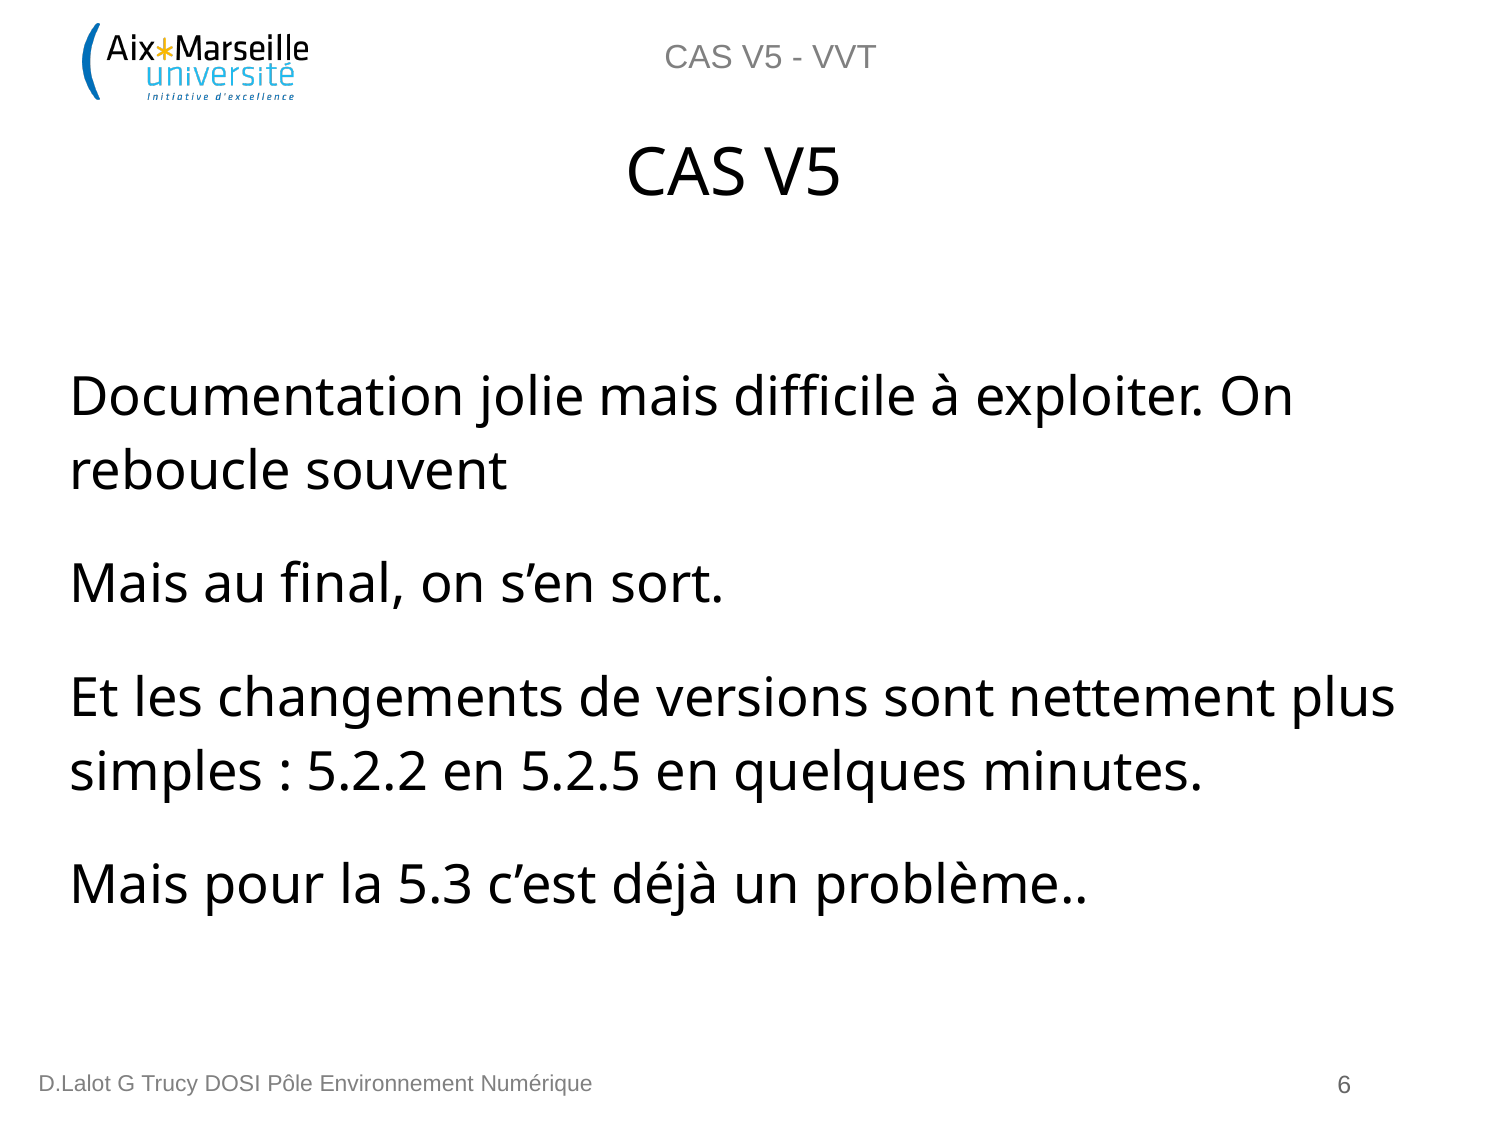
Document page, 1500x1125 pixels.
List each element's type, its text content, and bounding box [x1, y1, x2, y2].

title CAS V5 [67, 75, 1418, 264]
list Documentation jolie mais difficile à exploiter. On reboucle souvent Mais au final, on s’en sort. Et les changements de versions sont nettement plus simples : 5.2.2 en 5.2.5 en quelques minutes. Mais pour la 5.3 c’est déjà un problème.. [69, 244, 1430, 1052]
picture [82, 23, 308, 75]
